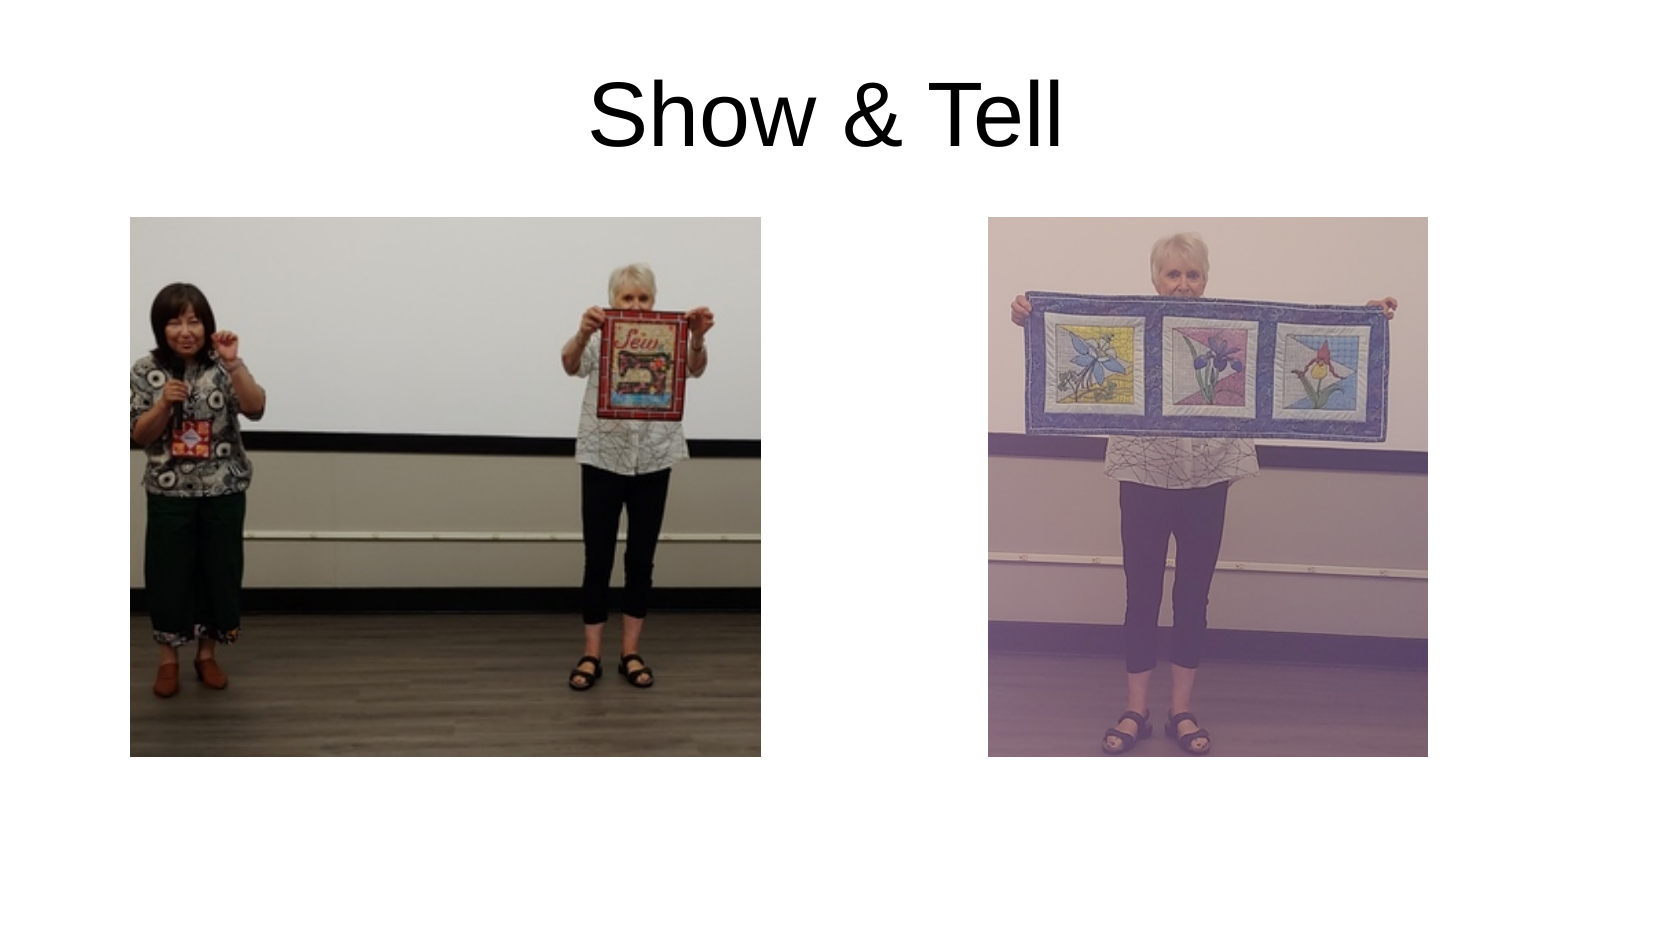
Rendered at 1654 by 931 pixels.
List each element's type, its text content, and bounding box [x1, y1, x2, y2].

picture [988, 217, 1428, 757]
title Show & Tell [82, 37, 1571, 193]
picture [130, 217, 761, 757]
